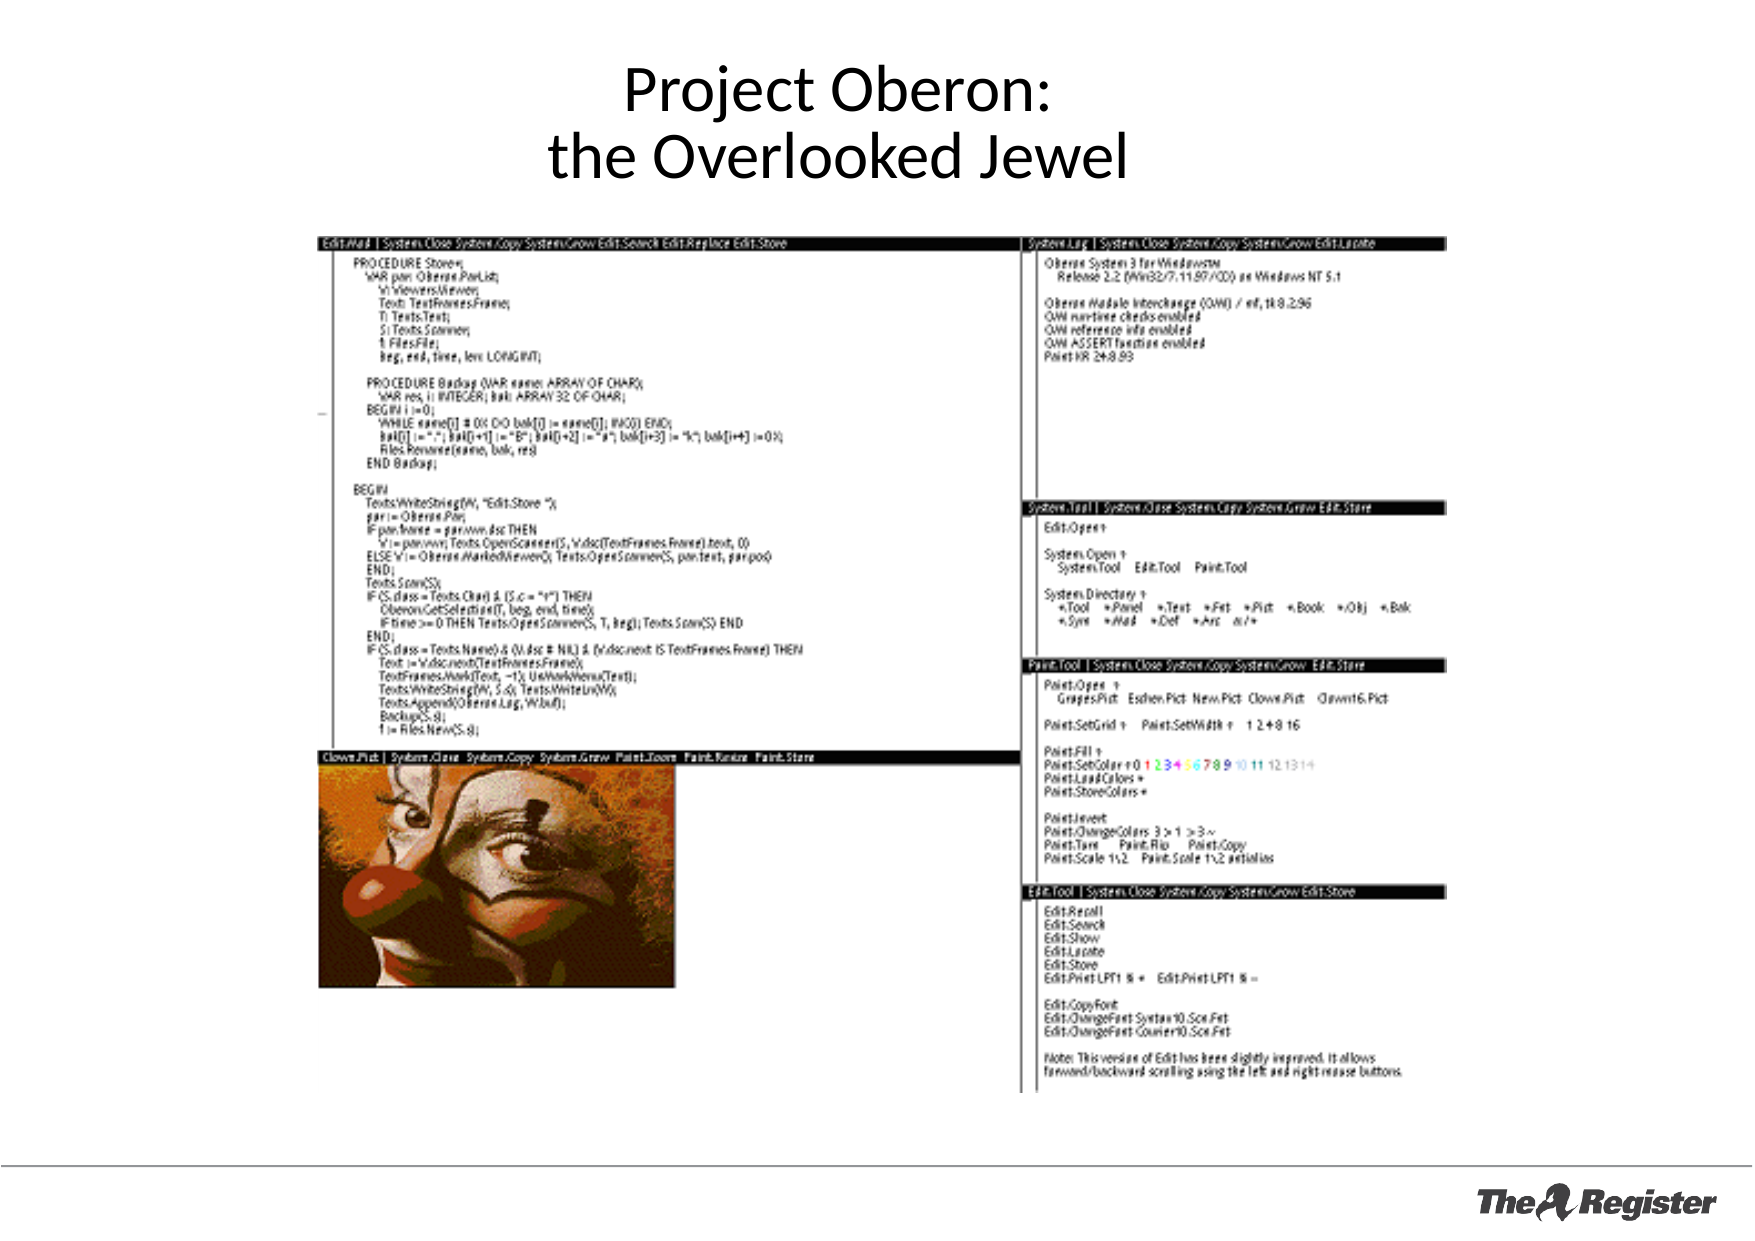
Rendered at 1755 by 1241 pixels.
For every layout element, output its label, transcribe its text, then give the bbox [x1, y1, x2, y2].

title Project Oberon: the Overlooked Jewel [72, 38, 1605, 218]
picture [1477, 1183, 1717, 1222]
picture [317, 236, 1447, 1093]
